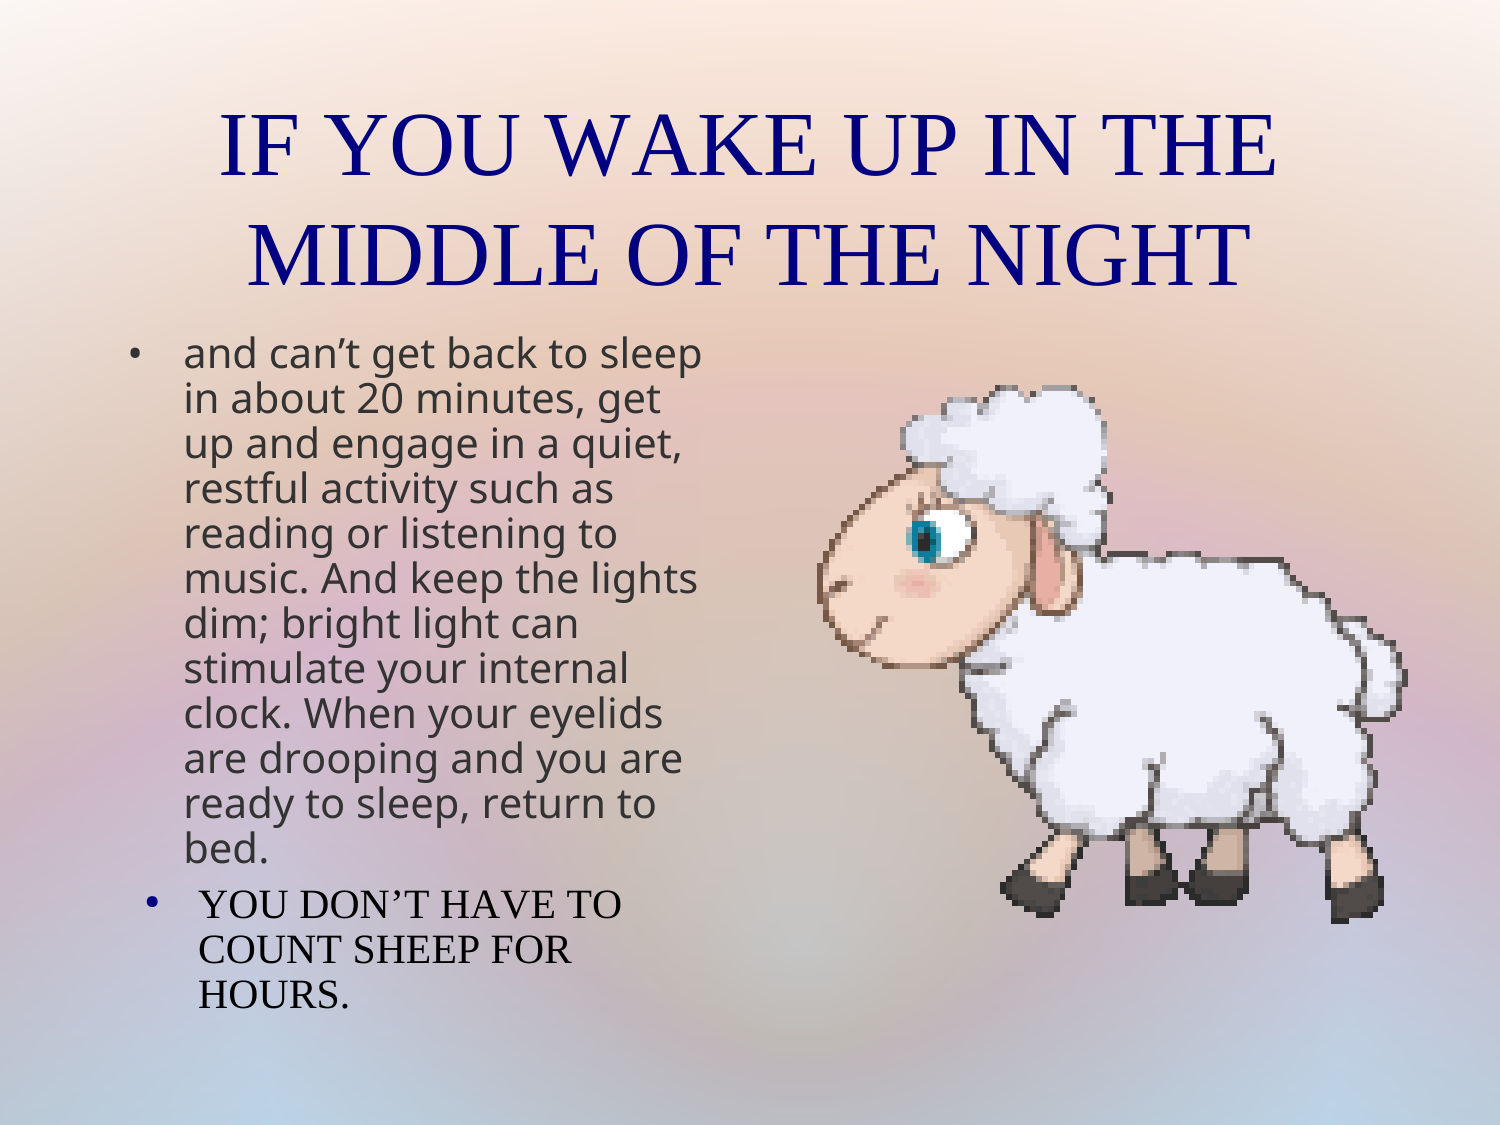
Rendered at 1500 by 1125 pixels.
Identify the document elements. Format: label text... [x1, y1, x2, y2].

picture [0, 0, 1500, 1125]
list and can’t get back to sleep in about 20 minutes, get up and engage in a quiet, restful activity such as reading or listening to music. And keep the lights dim; bright light can stimulate your internal clock. When your eyelids are drooping and you are ready to sleep, return to bed. YOU DON’T HAVE TO COUNT SHEEP FOR HOURS. [112, 324, 738, 1001]
title IF YOU WAKE UP IN THE MIDDLE OF THE NIGHT [112, 76, 1388, 312]
